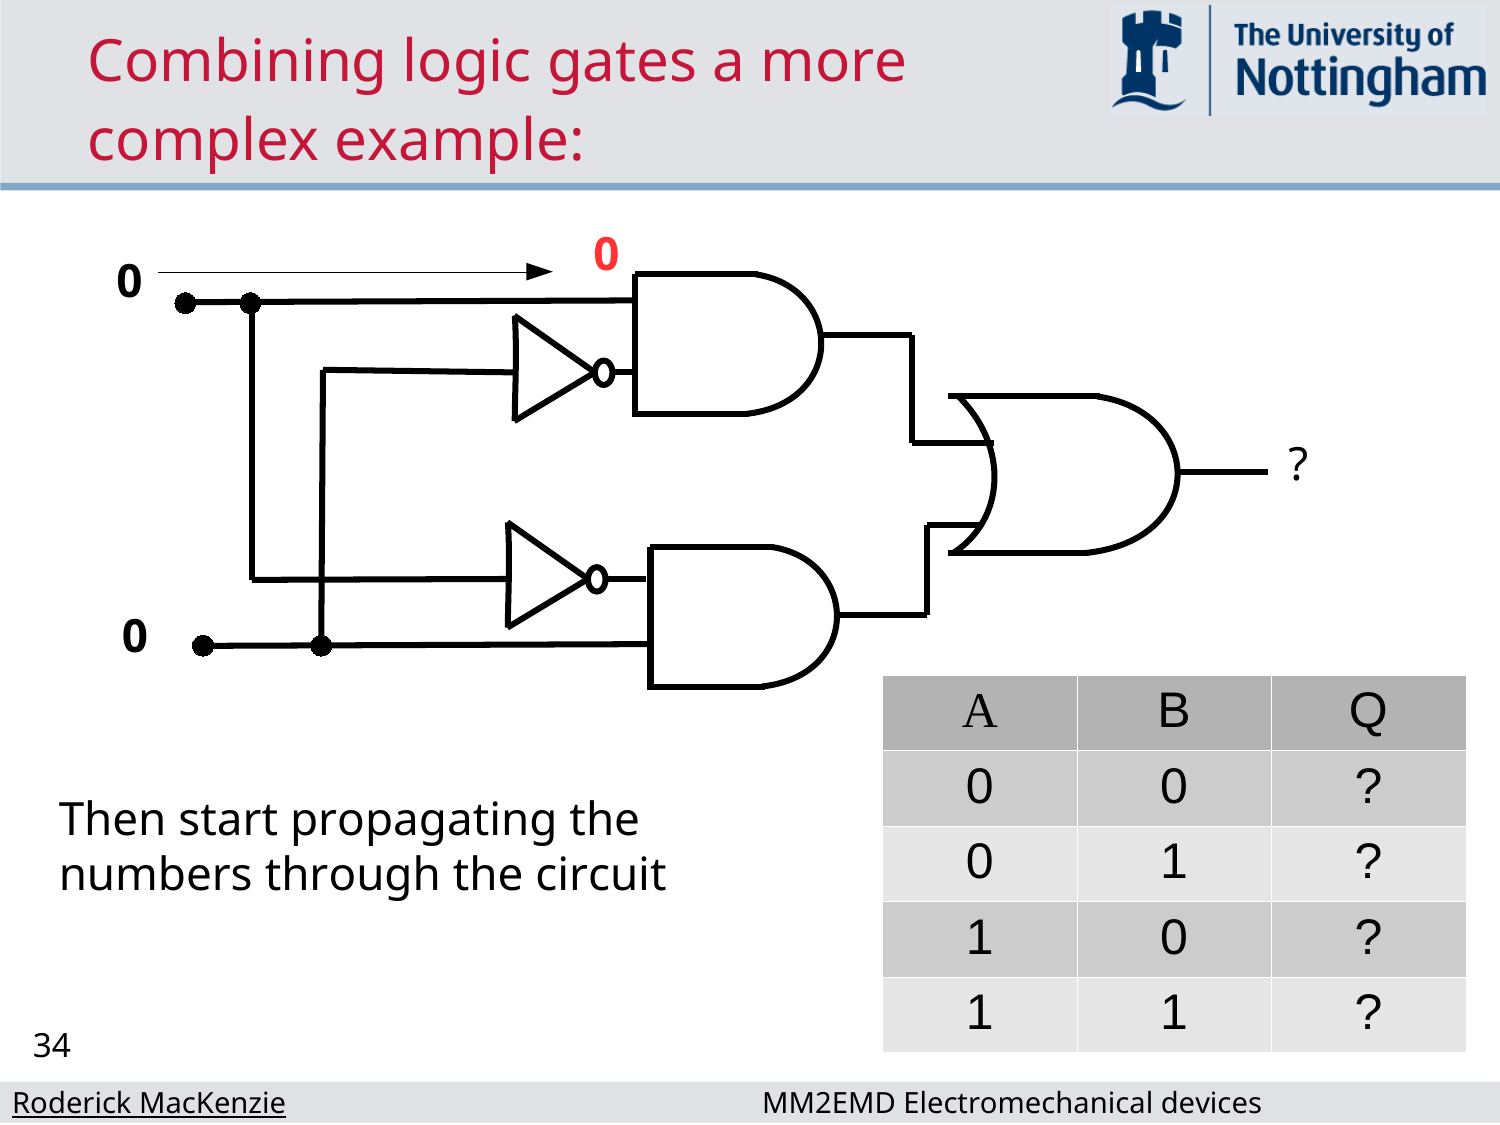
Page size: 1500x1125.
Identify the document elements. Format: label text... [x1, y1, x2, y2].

table_cell 0 [883, 827, 1077, 901]
table_cell 1 [1078, 827, 1271, 901]
table_cell 0 [883, 751, 1077, 826]
table_header B [1078, 676, 1271, 750]
table_cell ? [1272, 978, 1466, 1052]
text_box 0 [101, 244, 158, 315]
table_cell 1 [1078, 978, 1271, 1052]
table_cell 0 [1078, 751, 1271, 826]
table_cell 1 [883, 902, 1077, 977]
table_cell ? [1272, 827, 1466, 901]
table_header A [883, 676, 1077, 750]
picture [1111, 4, 1487, 116]
text_box <number> [18, 1017, 234, 1088]
text_box [192, 635, 214, 657]
text_box Then start propagating the numbers through the circuit [43, 782, 790, 907]
title Combining logic gates a more complex example: [72, 22, 1113, 174]
table_cell 0 [1078, 902, 1271, 977]
text_box ? [1273, 426, 1330, 497]
table_header Q [1272, 676, 1466, 750]
text_box 0 [107, 598, 164, 669]
table_cell ? [1272, 902, 1466, 977]
text_box [239, 292, 261, 314]
text_box [174, 292, 196, 314]
table_cell ? [1272, 751, 1466, 826]
table_cell 1 [883, 978, 1077, 1052]
text_box [310, 635, 332, 657]
text_box 0 [578, 217, 635, 288]
